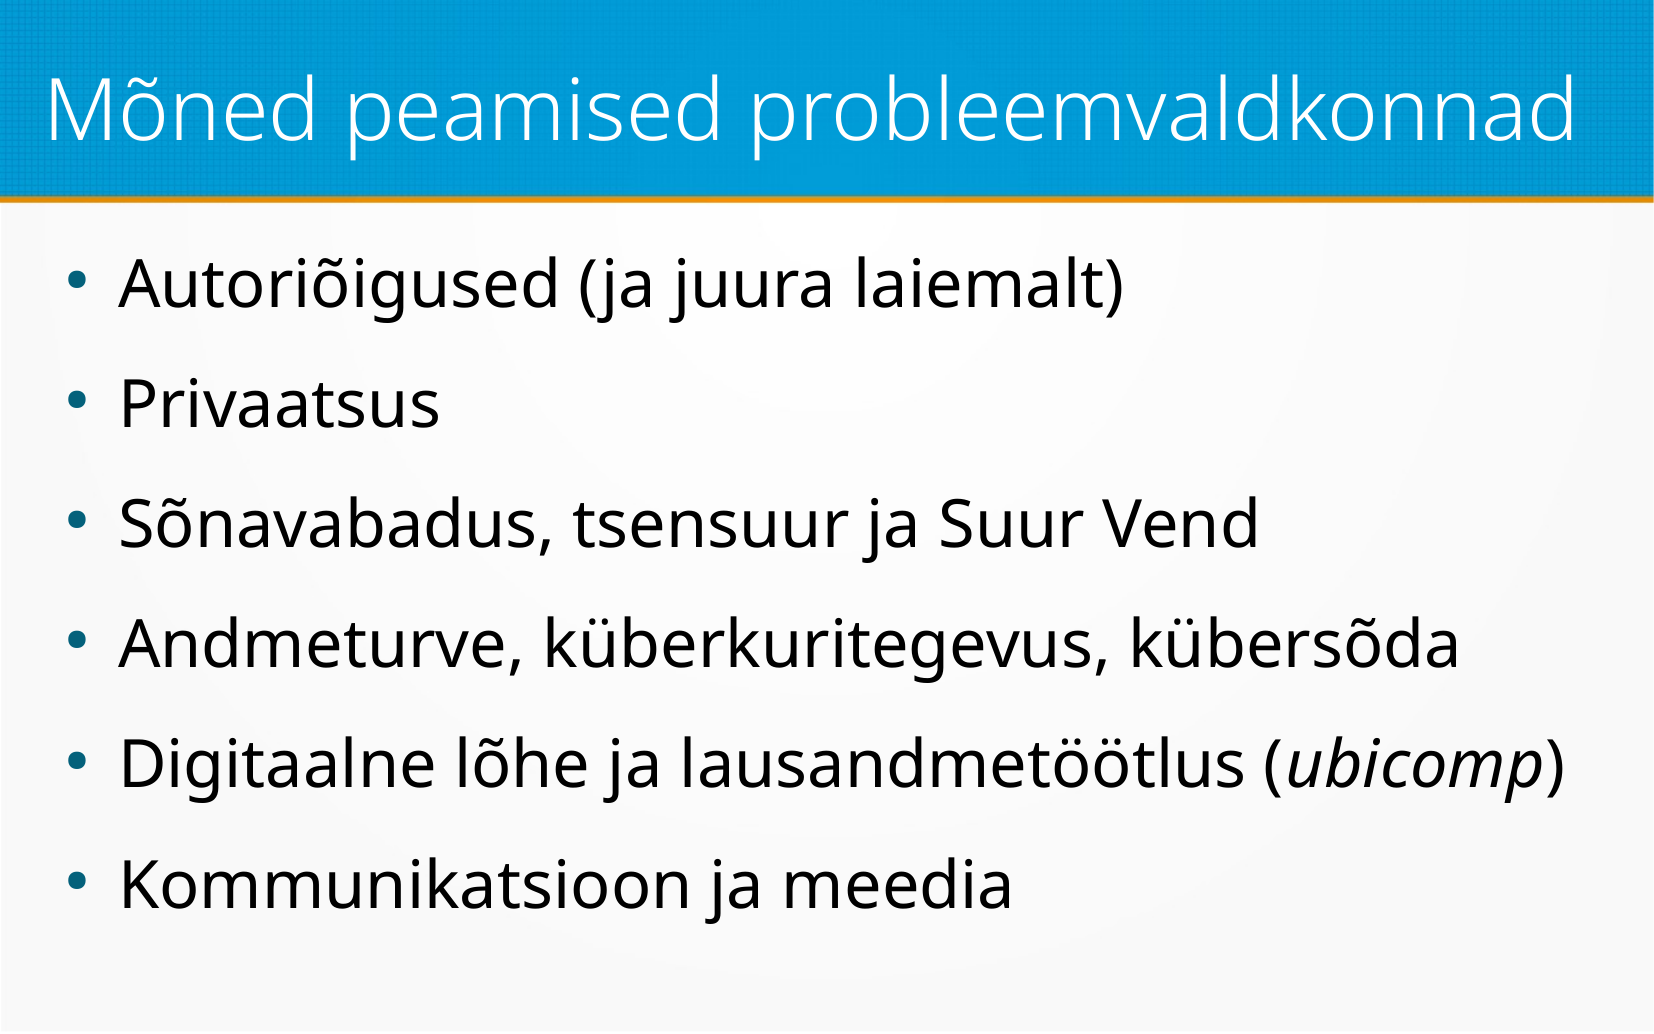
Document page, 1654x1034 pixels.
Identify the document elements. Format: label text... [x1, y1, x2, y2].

picture [0, 195, 1654, 1034]
list Autoriõigused (ja juura laiemalt) Privaatsus Sõnavabadus, tsensuur ja Suur Vend Andmeturve, küberkuritegevus, kübersõda Digitaalne lõhe ja lausandmetöötlus (ubicomp) Kommunikatsioon ja meedia [47, 236, 1607, 1002]
title Mõned peamised probleemvaldkonnad [43, 0, 1619, 166]
